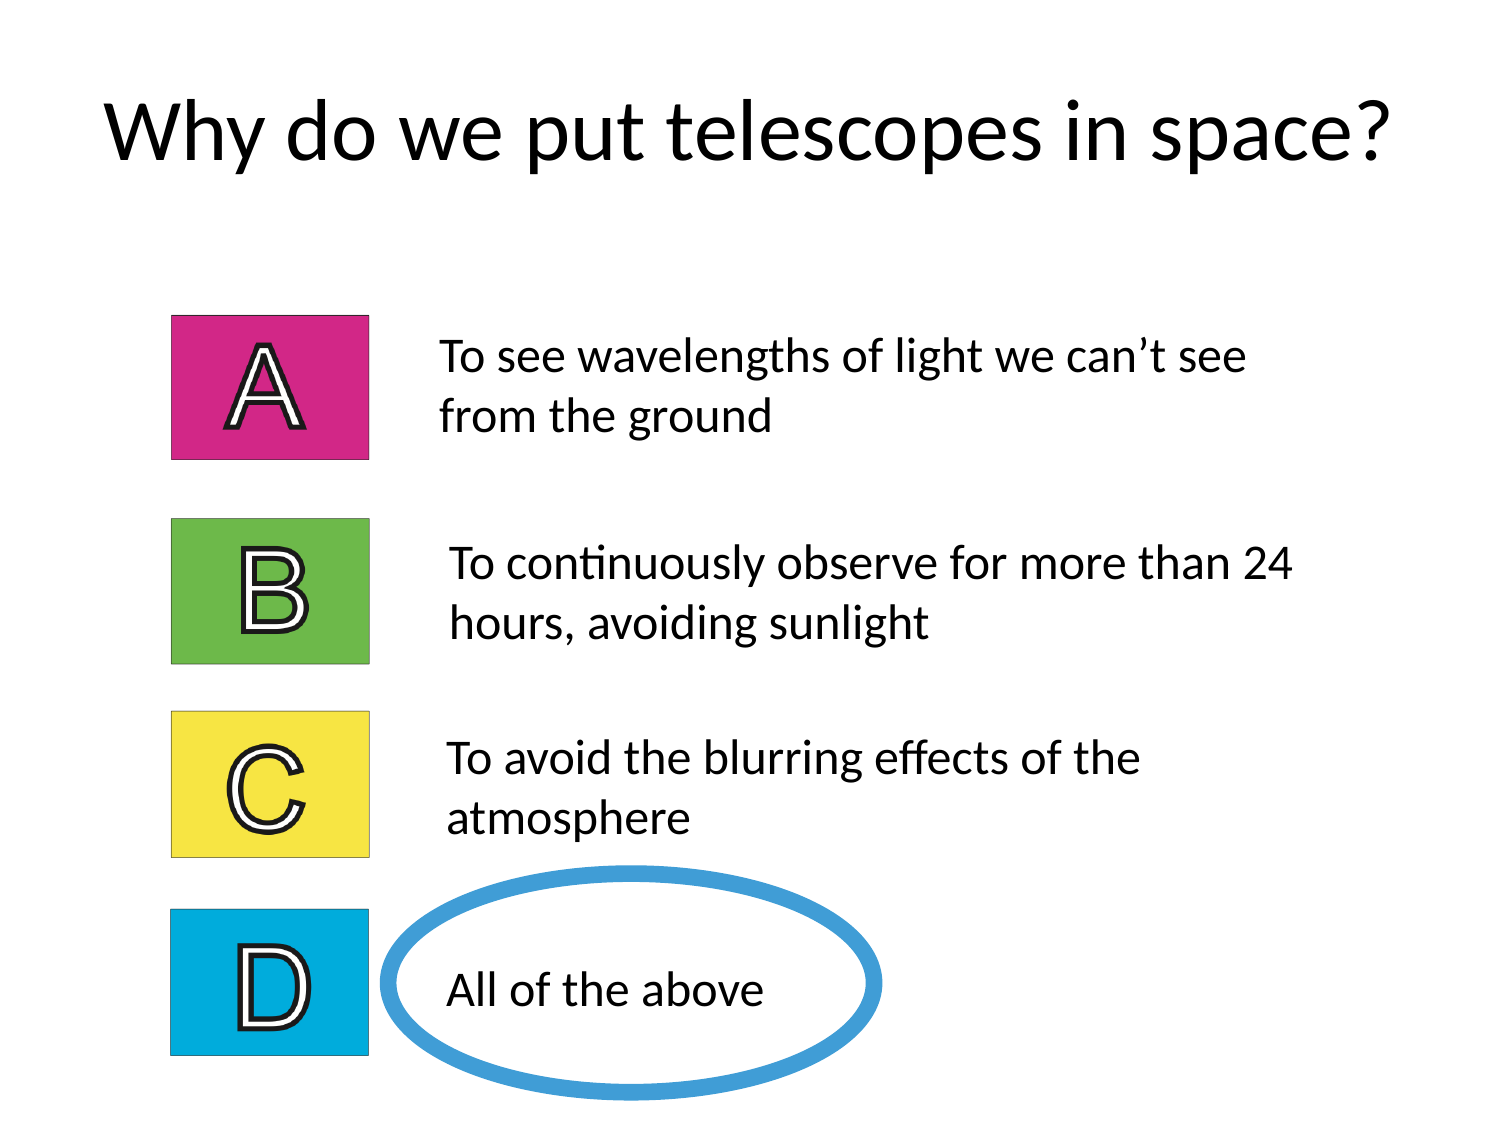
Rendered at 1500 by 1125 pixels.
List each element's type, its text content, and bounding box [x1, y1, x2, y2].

picture [169, 312, 371, 462]
picture [169, 907, 370, 1057]
text_box To see wavelengths of light we can’t see from the ground [424, 315, 1333, 451]
picture [169, 516, 371, 666]
text_box To continuously observe for more than 24 hours, avoiding sunlight [433, 522, 1342, 658]
text_box All of the above [868, 948, 1340, 1024]
text_box To avoid the blurring effects of the atmosphere [431, 716, 1340, 852]
picture [169, 709, 371, 859]
text_box All of the above [431, 948, 865, 1024]
title Why do we put telescopes in space? [75, 45, 1425, 233]
